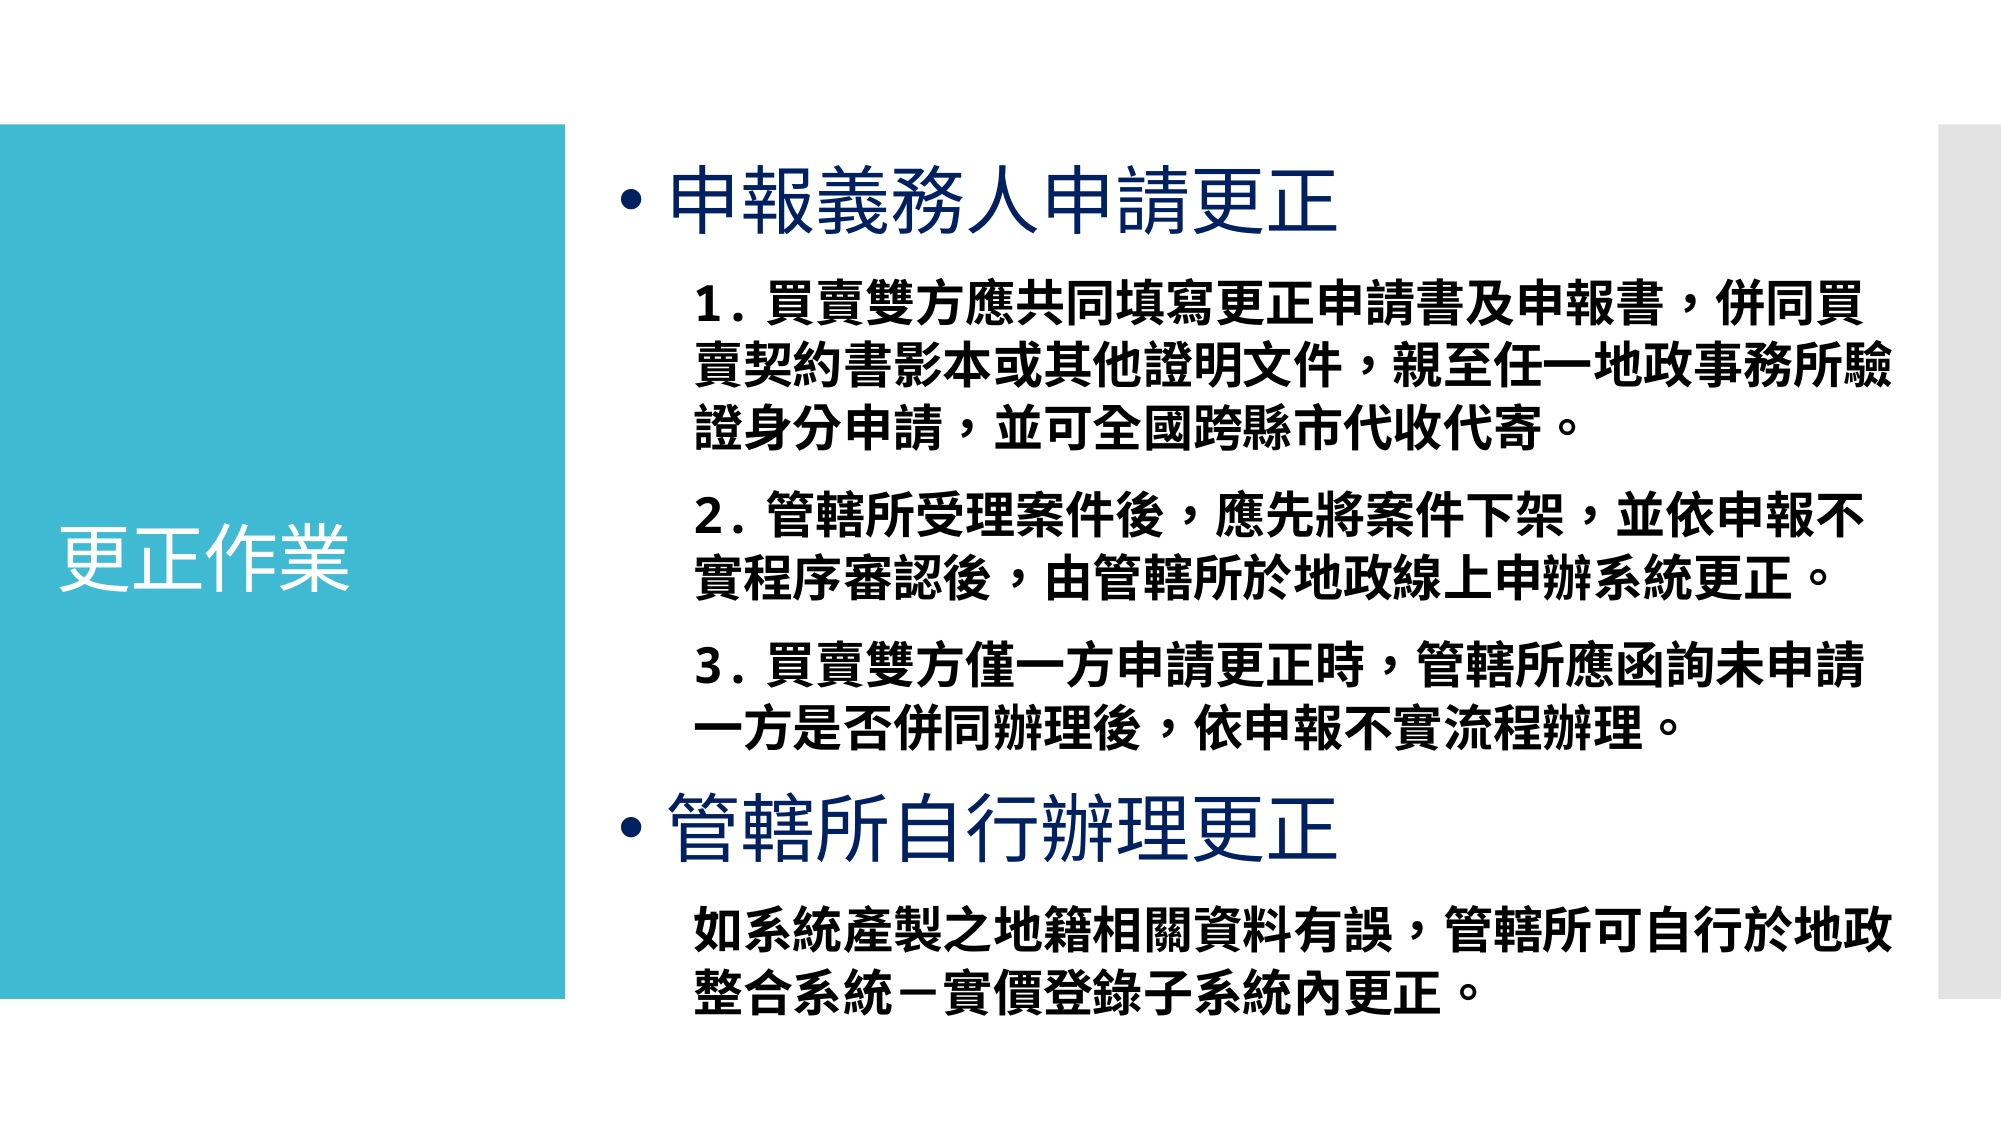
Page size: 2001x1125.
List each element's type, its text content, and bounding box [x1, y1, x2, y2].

text_box 申報義務人申請更正 1.買賣雙方應共同填寫更正申請書及申報書，併同買賣契約書影本或其他證明文件，親至任一地政事務所驗證身分申請，並可全國跨縣市代收代寄。 2.管轄所受理案件後，應先將案件下架，並依申報不實程序審認後，由管轄所於地政線上申辦系統更正。 3.買賣雙方僅一方申請更正時，管轄所應函詢未申請一方是否併同辦理後，依申報不實流程辦理。 管轄所自行辦理更正 如系統產製之地籍相關資料有誤，管轄所可自行於地政整合系統－實價登錄子系統內更正。 [603, 146, 1920, 1029]
title 更正作業 [41, 184, 525, 940]
